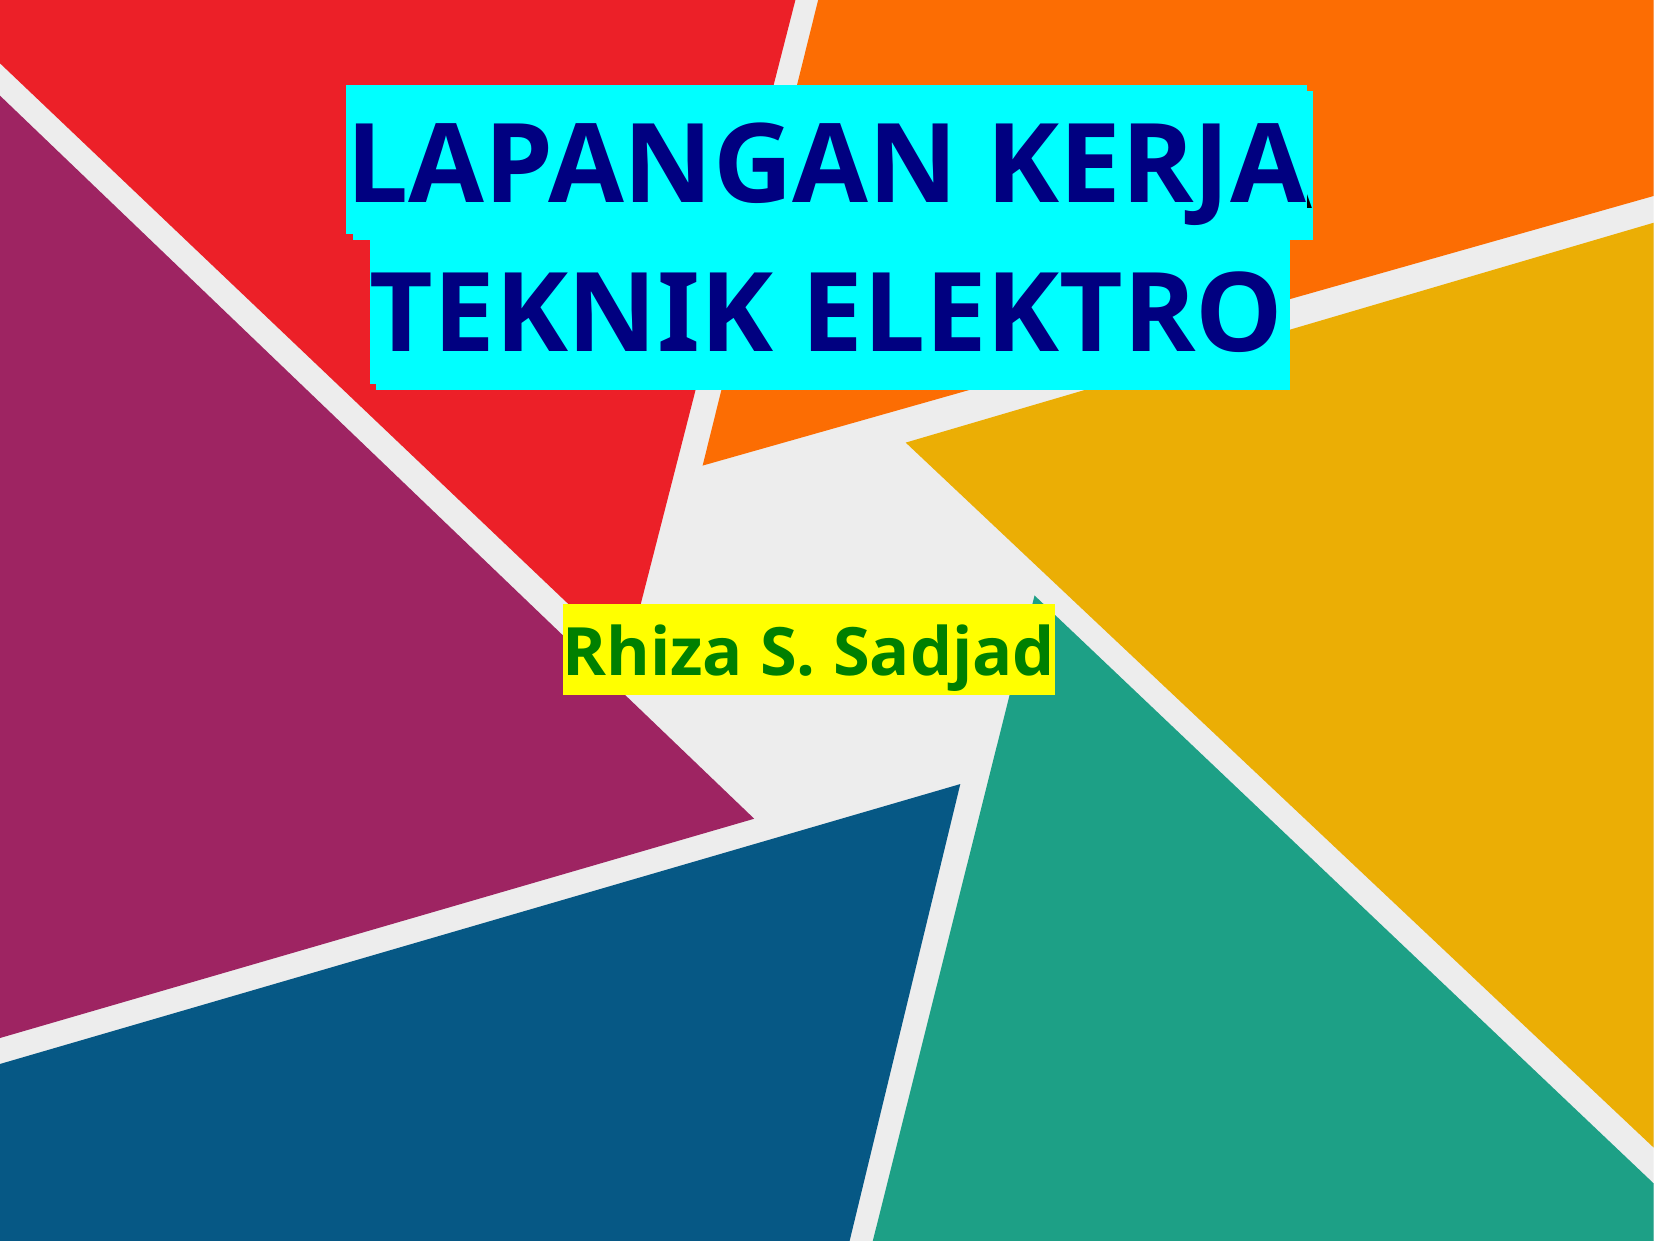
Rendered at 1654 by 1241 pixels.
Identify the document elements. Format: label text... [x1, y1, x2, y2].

subtitle Rhiza S. Sadjad [507, 543, 1111, 756]
title LAPANGAN KERJA TEKNIK ELEKTRO [82, 111, 1571, 358]
